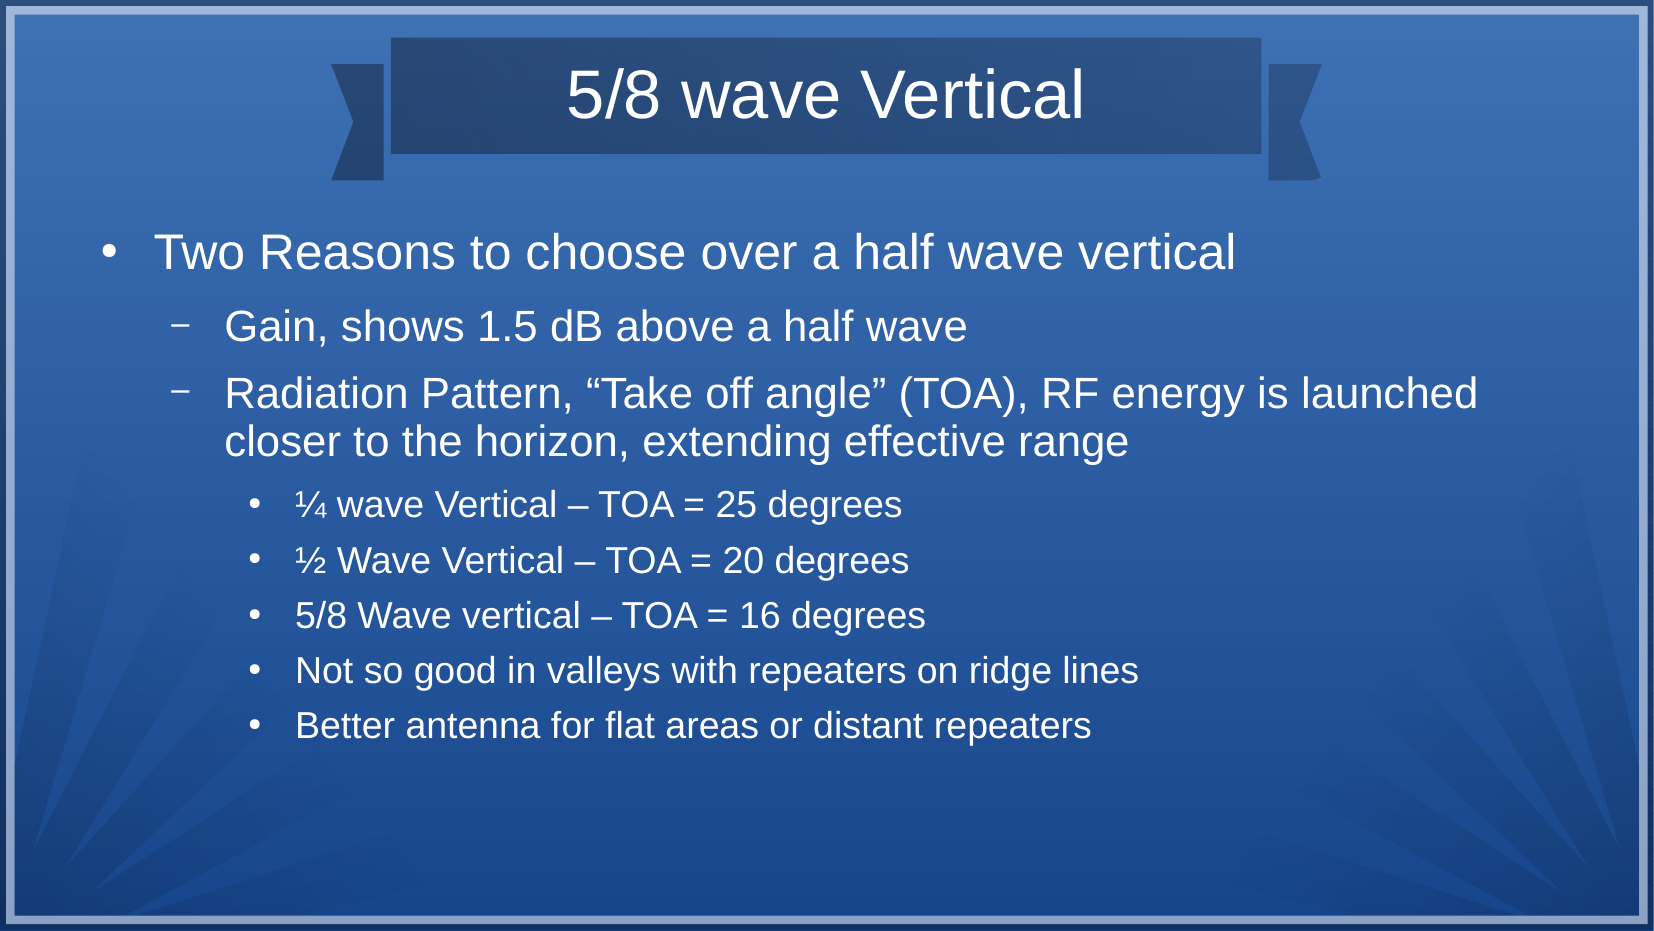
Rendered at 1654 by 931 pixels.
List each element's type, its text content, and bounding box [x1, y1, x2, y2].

title 5/8 wave Vertical [389, 35, 1264, 154]
list Two Reasons to choose over a half wave vertical Gain, shows 1.5 dB above a half wave Radiation Pattern, “Take off angle” (TOA), RF energy is launched closer to the horizon, extending effective range ¼ wave Vertical – TOA = 25 degrees ½ Wave Vertical – TOA = 20 degrees 5/8 Wave vertical – TOA = 16 degrees Not so good in valleys with repeaters on ridge lines Better antenna for flat areas or distant repeaters [82, 224, 1571, 848]
